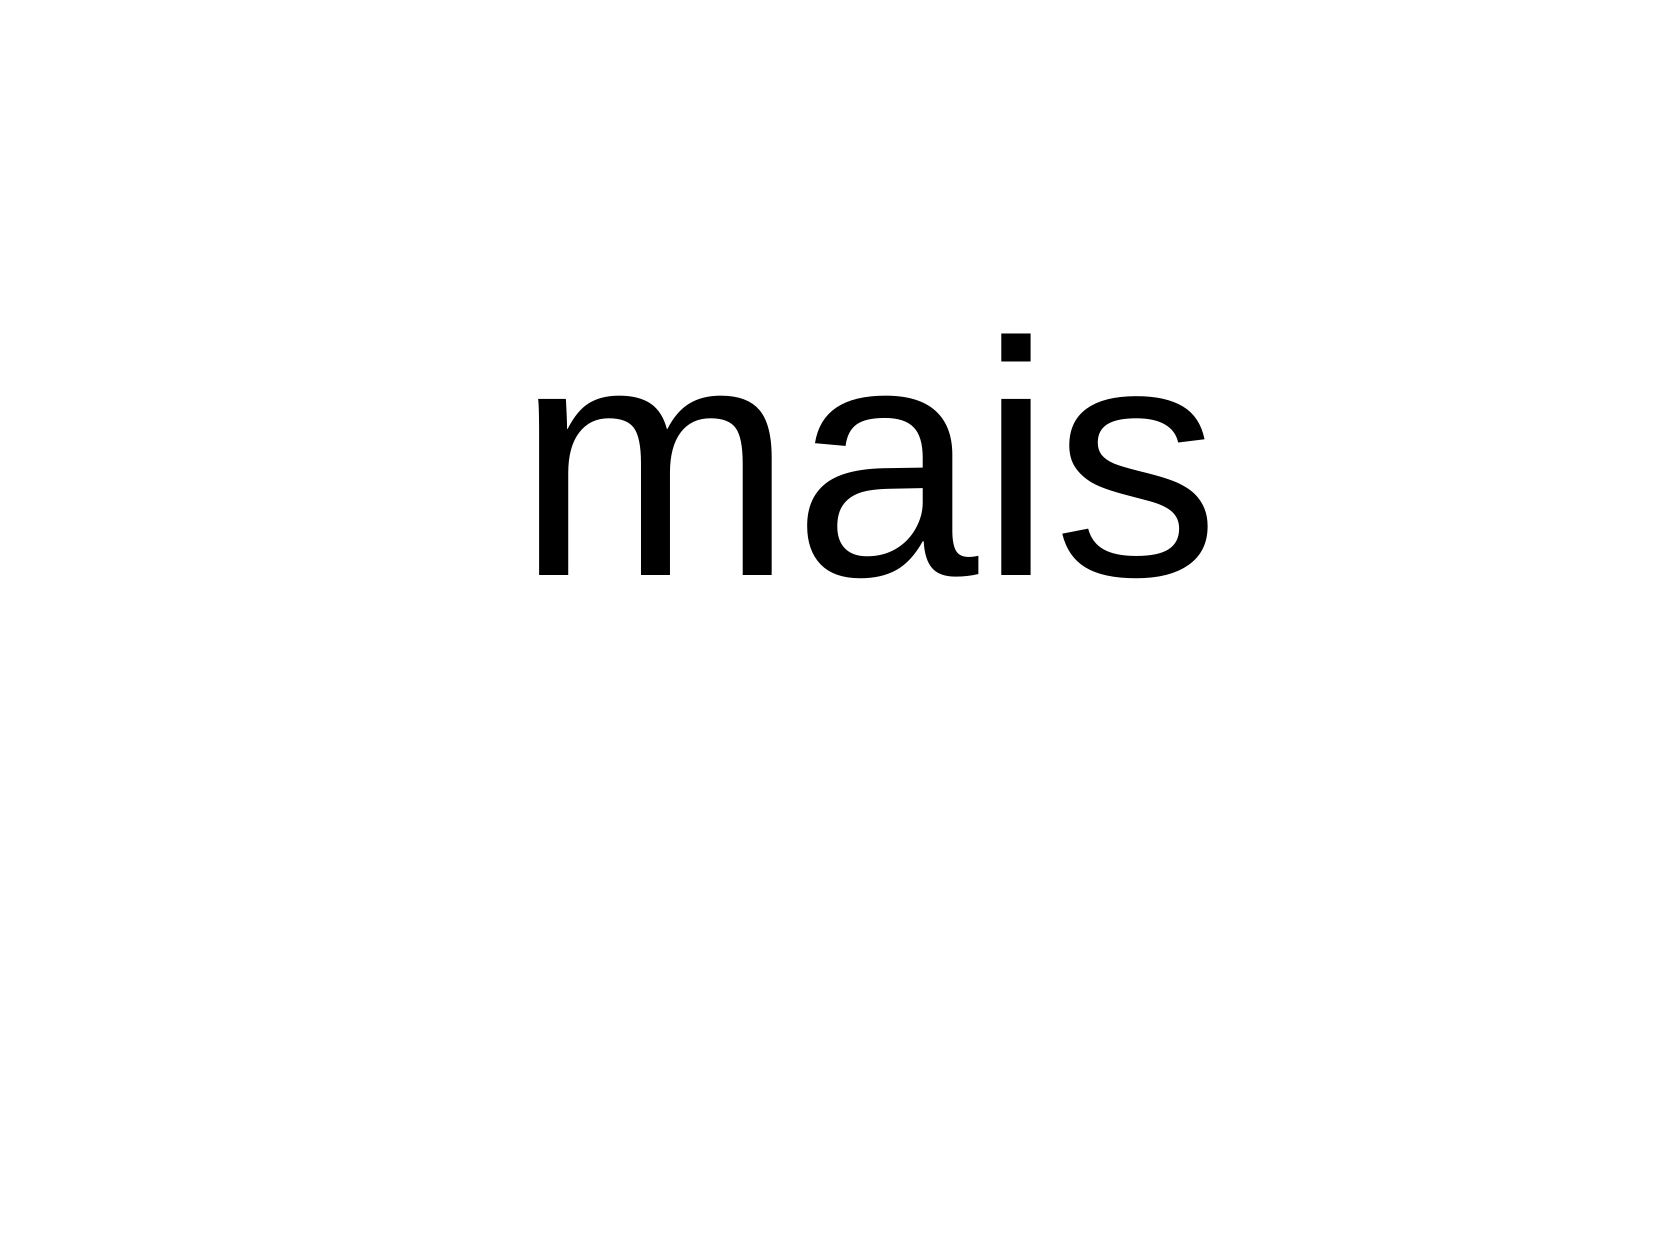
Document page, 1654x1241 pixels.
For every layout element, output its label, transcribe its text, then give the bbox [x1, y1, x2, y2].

text_box mais [501, 265, 1447, 653]
